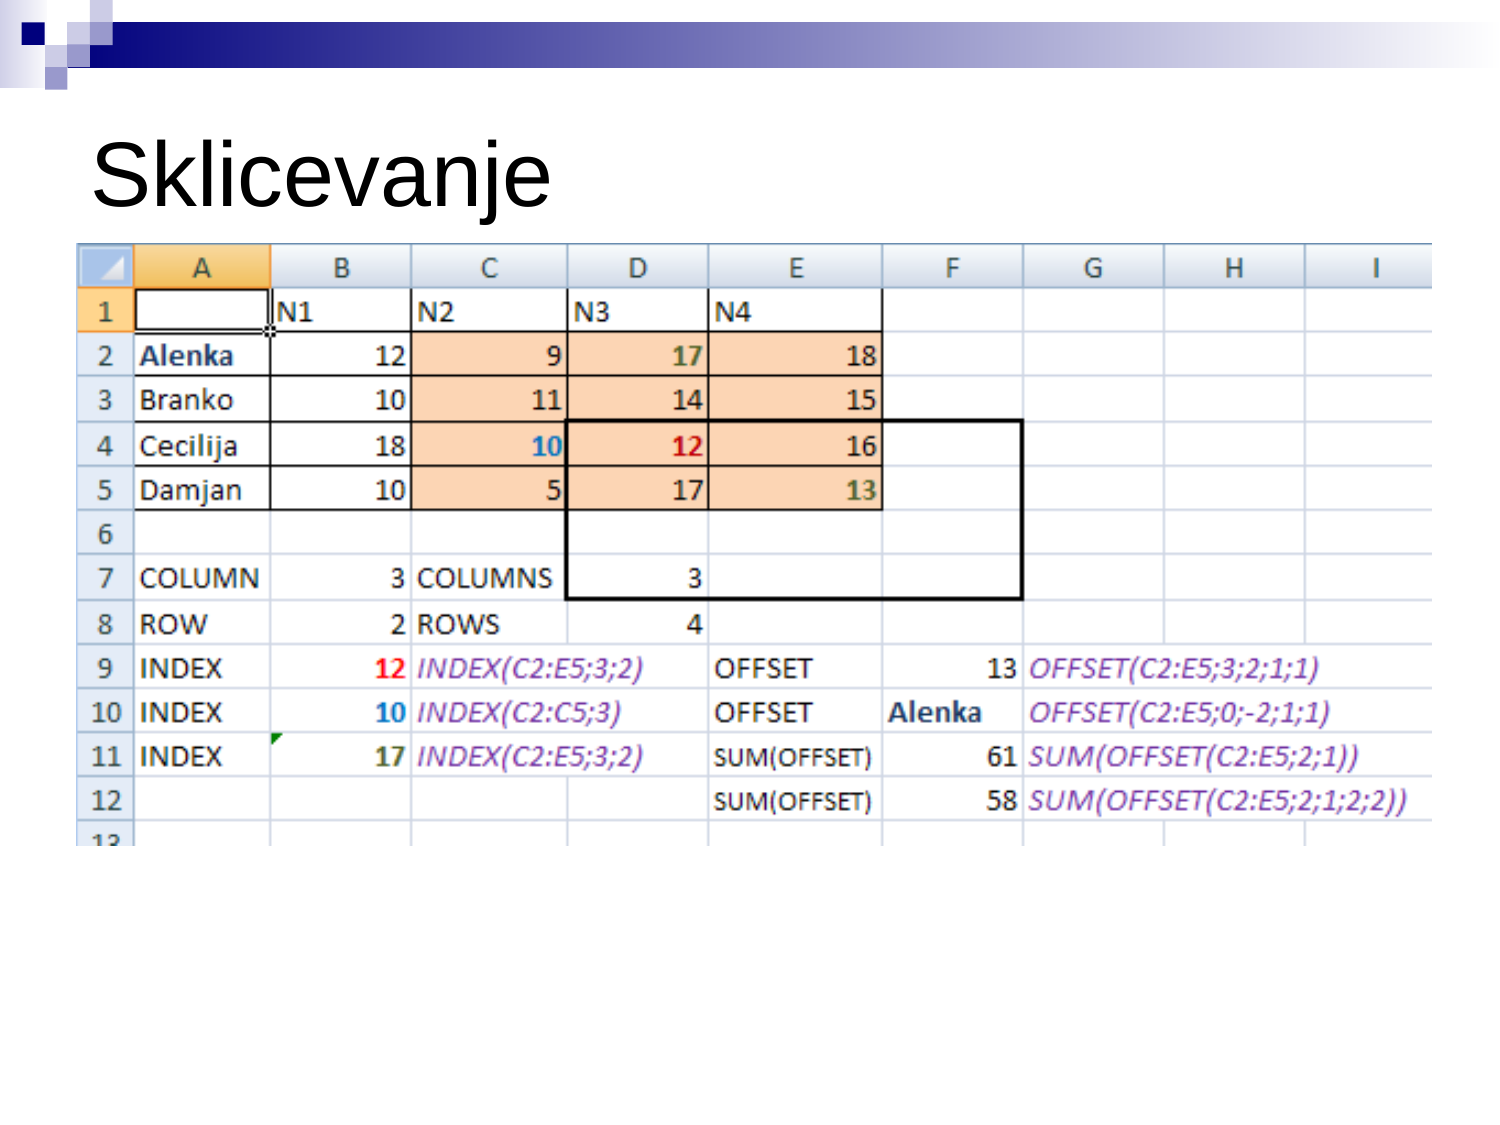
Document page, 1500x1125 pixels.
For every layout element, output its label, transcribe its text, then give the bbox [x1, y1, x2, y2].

title Sklicevanje [75, 105, 1425, 235]
picture [76, 243, 1432, 846]
